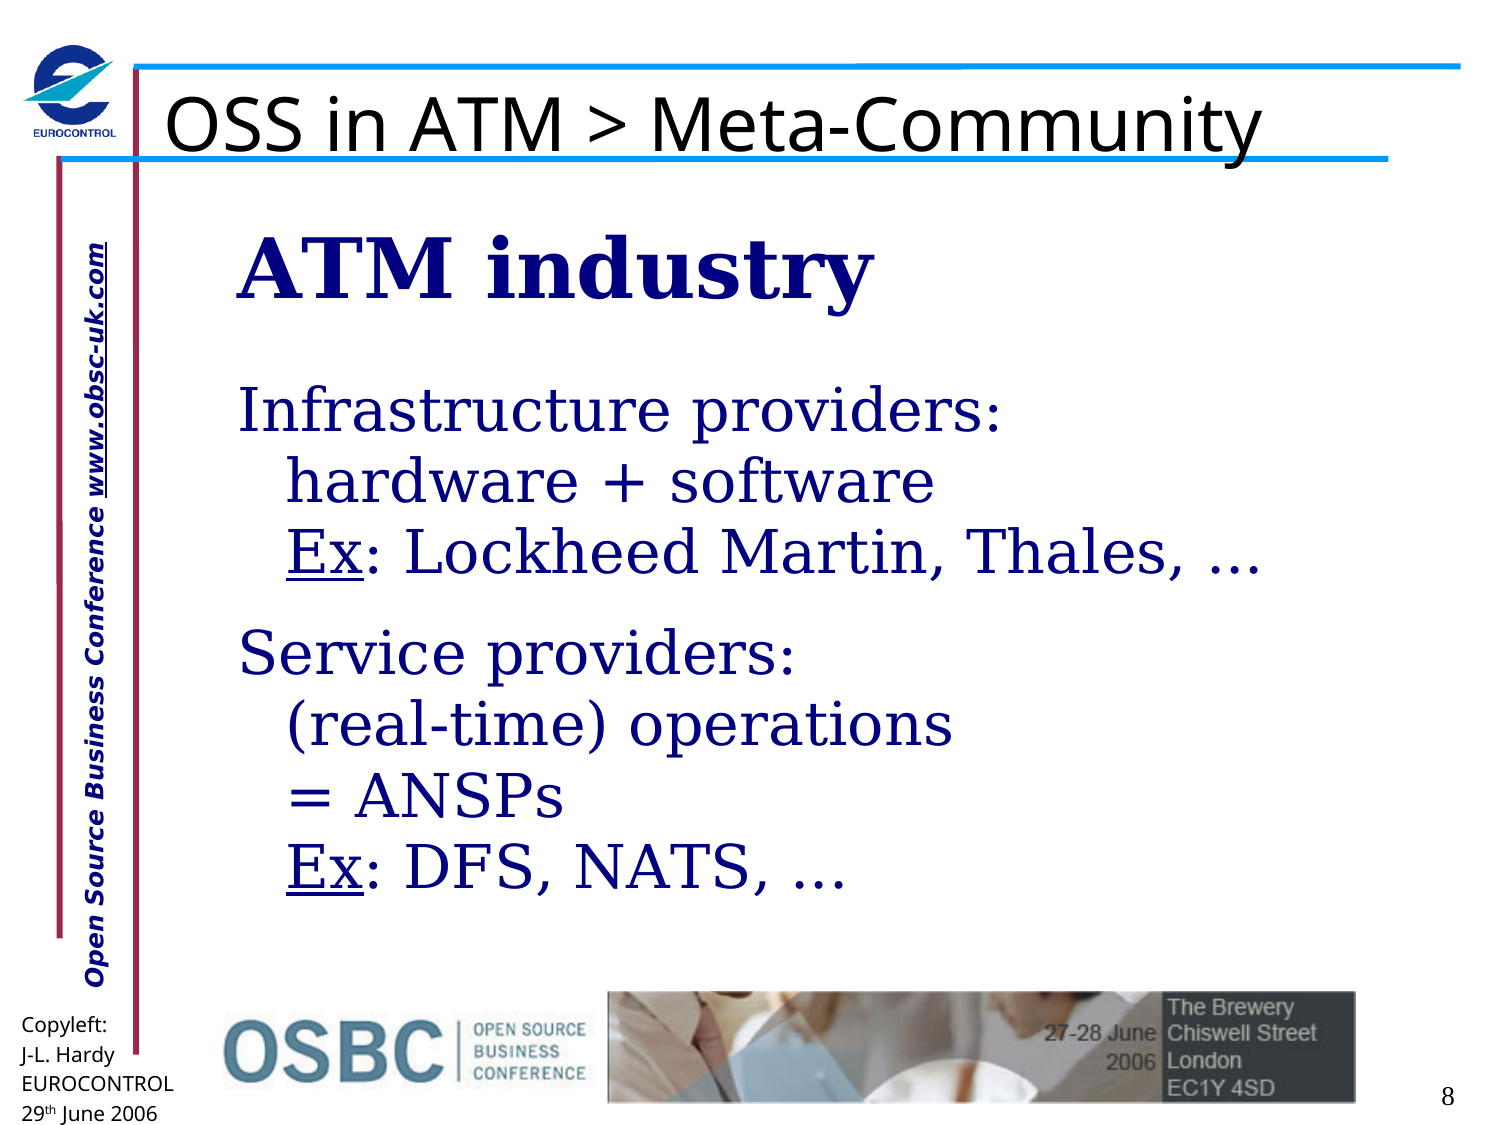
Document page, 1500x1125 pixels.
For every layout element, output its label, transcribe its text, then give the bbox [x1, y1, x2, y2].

picture [201, 991, 1356, 1104]
picture [22, 45, 116, 137]
list ATM industry Infrastructure providers: hardware + software Ex: Lockheed Martin, Thales, ... Service providers: (real-time) operations = ANSPs Ex: DFS, NATS, ... [221, 219, 1336, 902]
